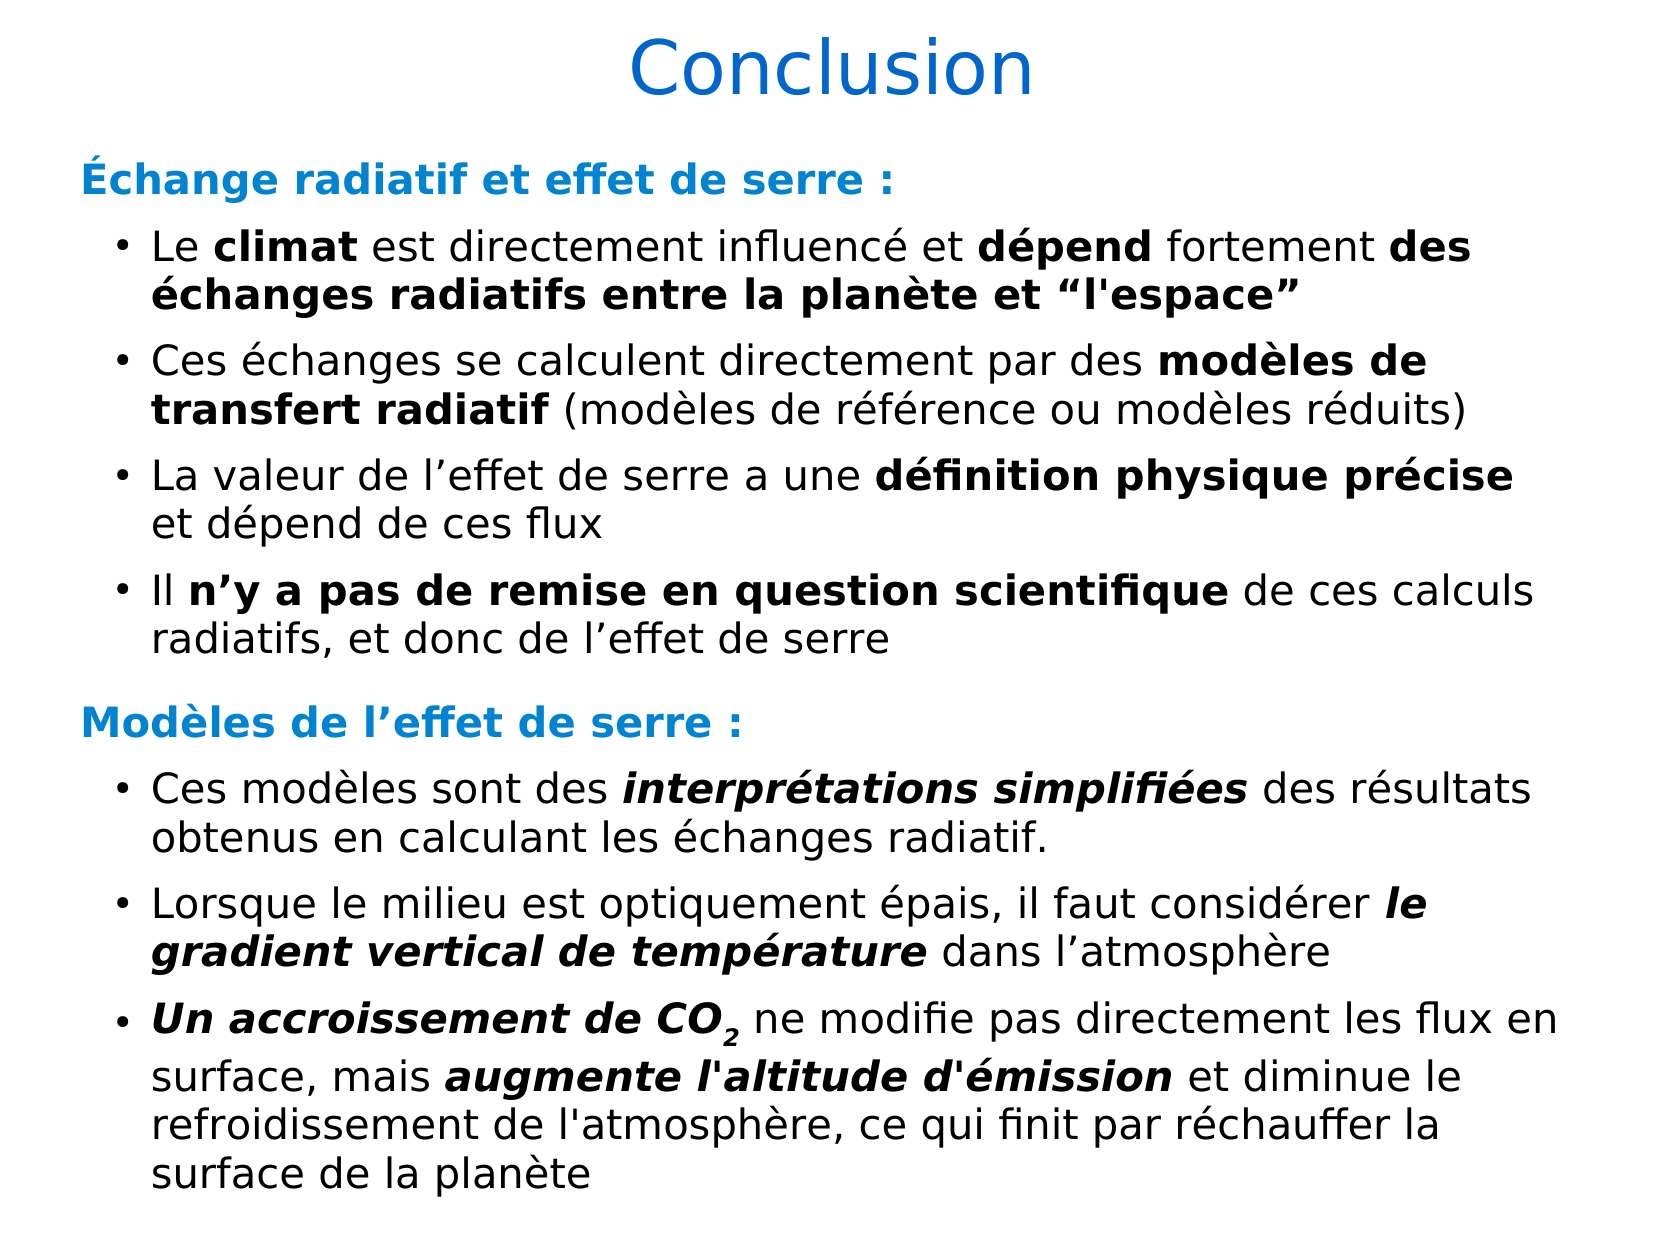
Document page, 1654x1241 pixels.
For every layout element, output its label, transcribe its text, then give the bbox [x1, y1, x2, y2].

text_box Échange radiatif et effet de serre : Le climat est directement influencé et dépend fortement des échanges radiatifs entre la planète et “l'espace” Ces échanges se calculent directement par des modèles de transfert radiatif (modèles de référence ou modèles réduits) La valeur de l’effet de serre a une définition physique précise et dépend de ces flux Il n’y a pas de remise en question scientifique de ces calculs radiatifs, et donc de l’effet de serre Modèles de l’effet de serre : Ces modèles sont des interprétations simplifiées des résultats obtenus en calculant les échanges radiatif. Lorsque le milieu est optiquement épais, il faut considérer le gradient vertical de température dans l’atmosphère Un accroissement de CO2 ne modifie pas directement les flux en surface, mais augmente l'altitude d'émission et diminue le refroidissement de l'atmosphère, ce qui finit par réchauffer la surface de la planète [80, 156, 1569, 1198]
text_box Conclusion [47, 17, 1618, 121]
